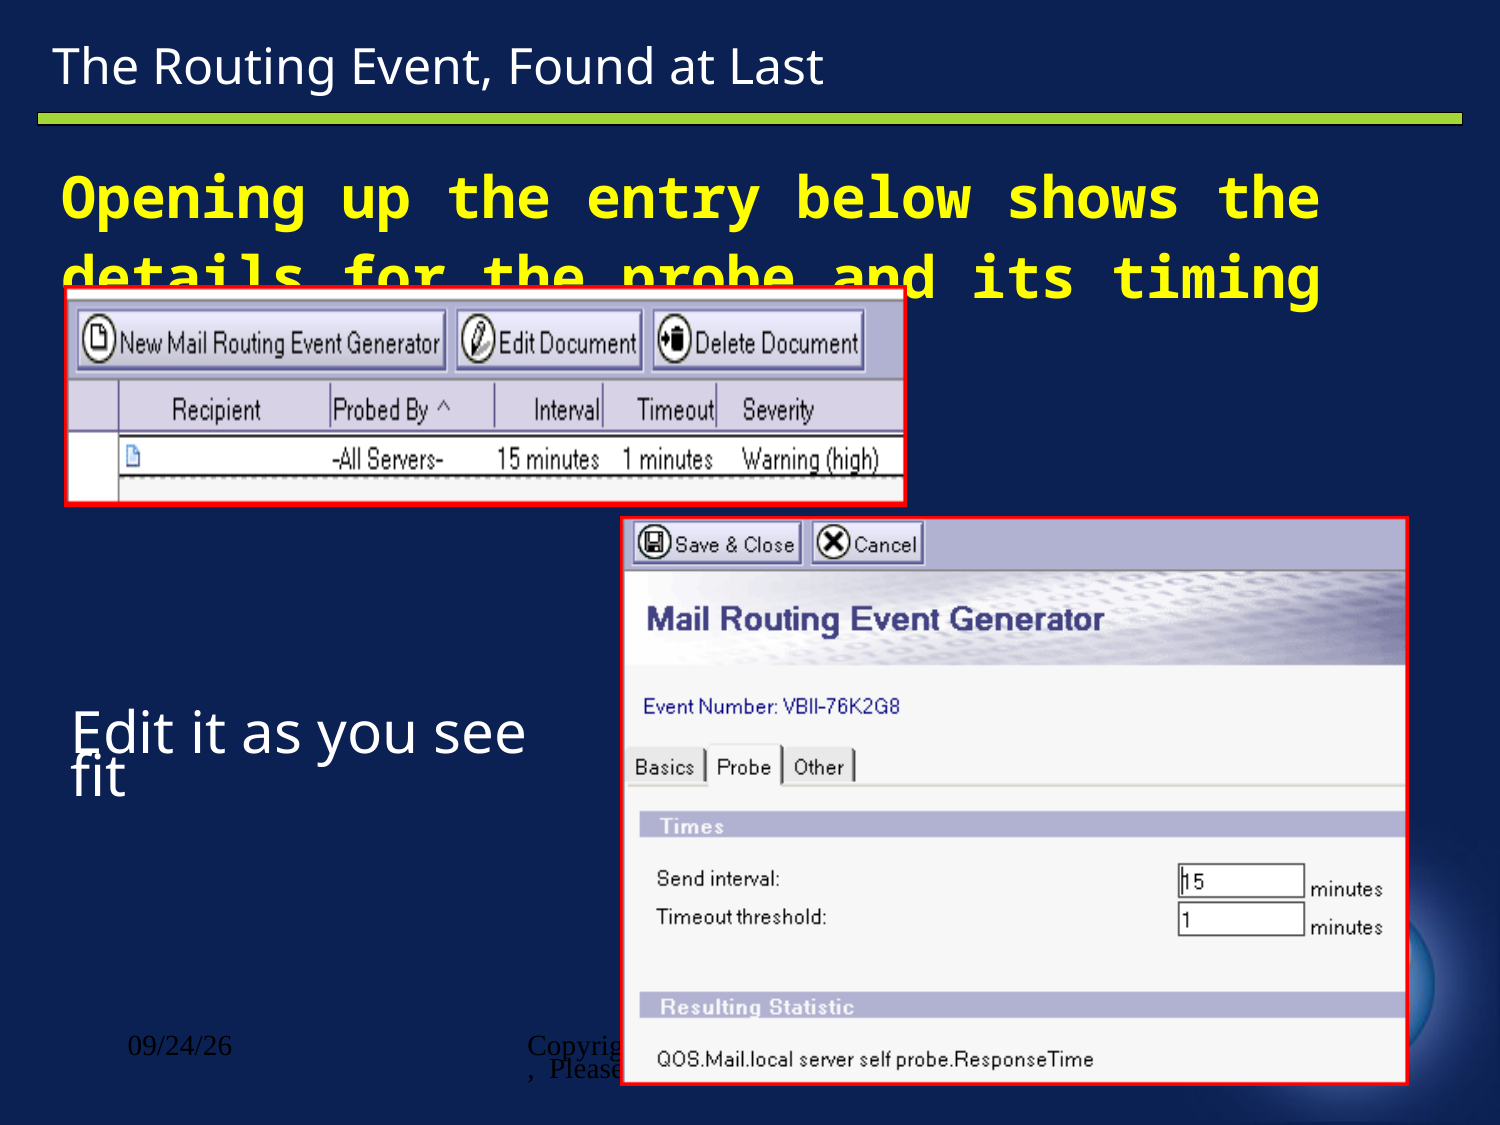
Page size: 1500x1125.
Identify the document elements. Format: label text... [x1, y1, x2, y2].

picture [0, 0, 1500, 1125]
text_box [37, 112, 1463, 126]
text_box Edit it as you see fit [70, 727, 582, 771]
text_box The Routing Event, Found at Last [37, 24, 1363, 96]
text_box Opening up the entry below shows the details for the probe and its timing [46, 149, 1448, 307]
